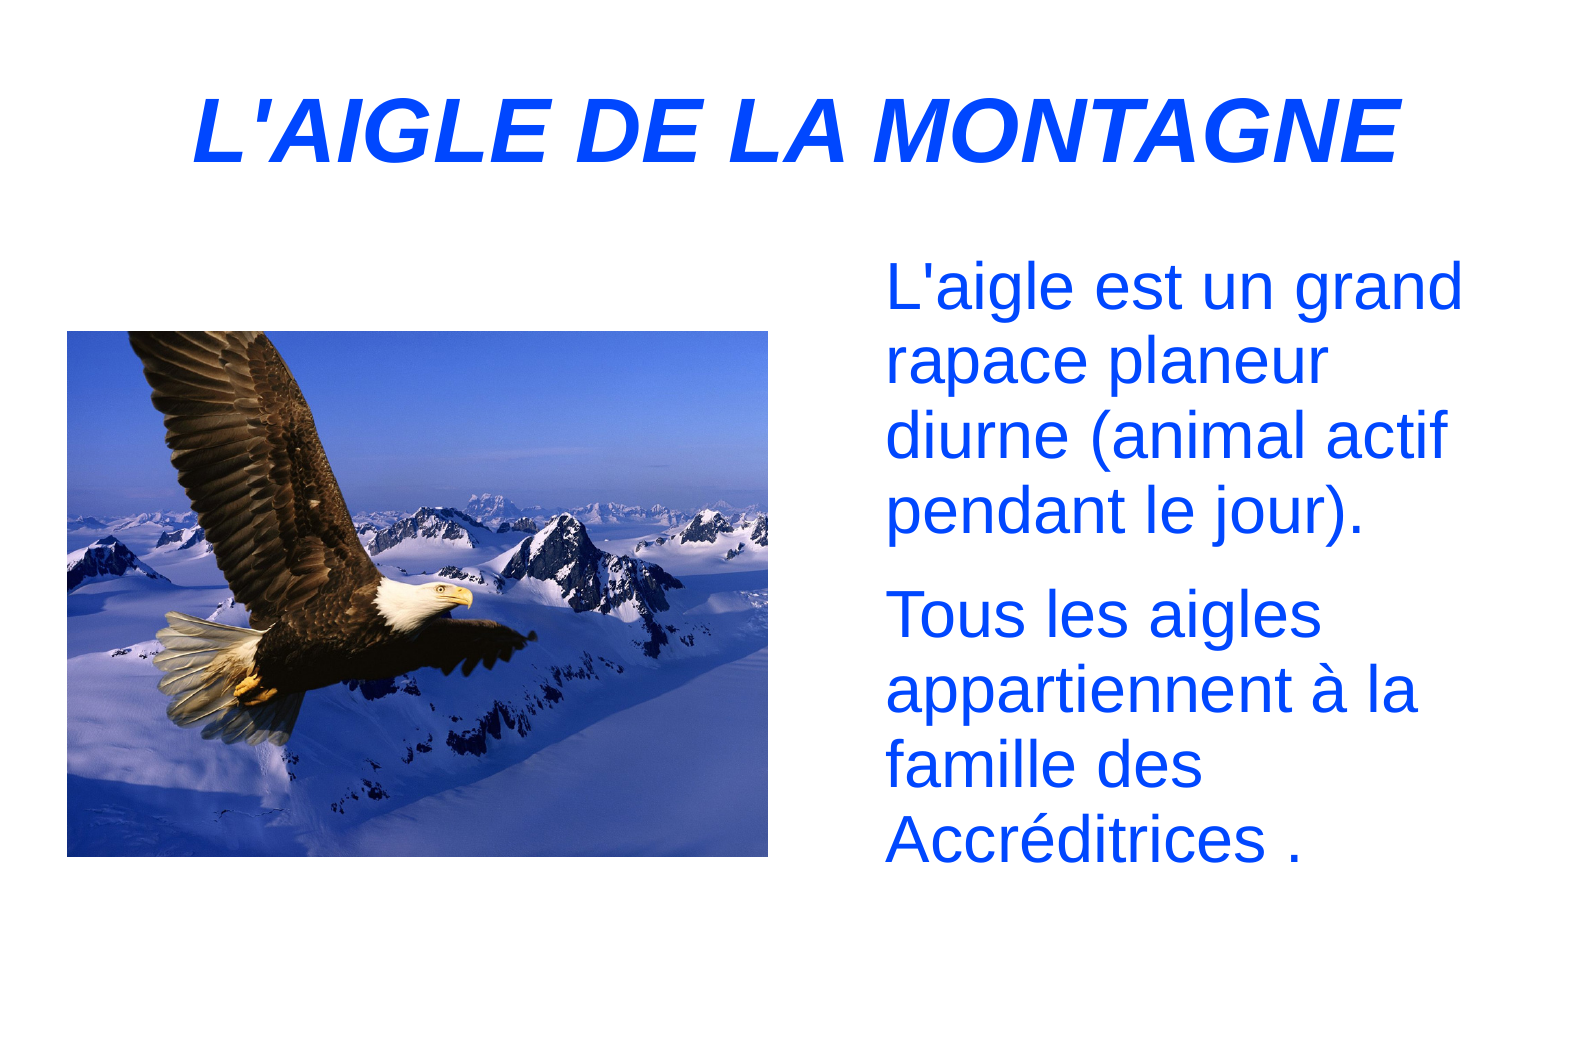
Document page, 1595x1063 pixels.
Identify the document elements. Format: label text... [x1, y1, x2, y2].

picture [67, 331, 768, 857]
title L'AIGLE DE LA MONTAGNE [79, 42, 1515, 220]
list L'aigle est un grand rapace planeur diurne (animal actif pendant le jour). Tous les aigles appartiennent à la famille des Accréditrices . [814, 248, 1516, 936]
